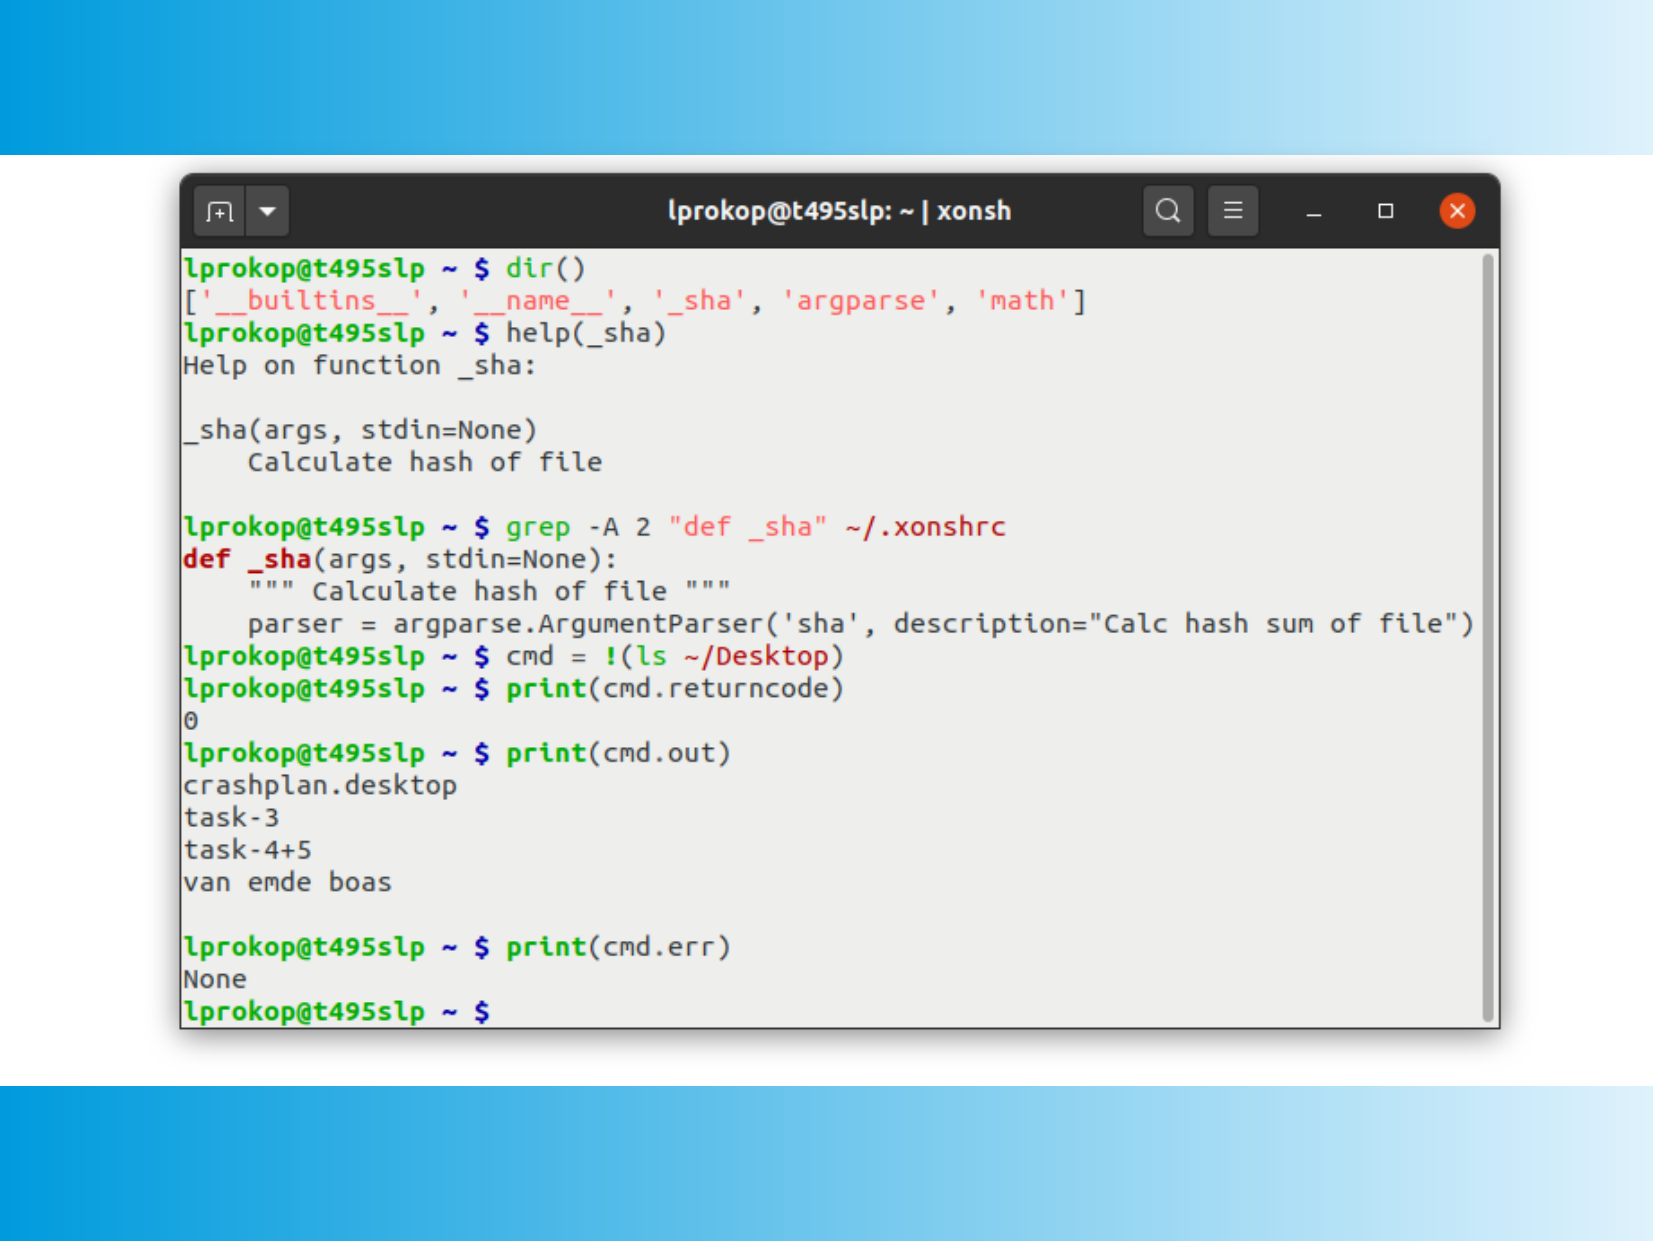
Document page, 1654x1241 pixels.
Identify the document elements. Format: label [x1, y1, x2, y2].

picture [135, 0, 1546, 1081]
